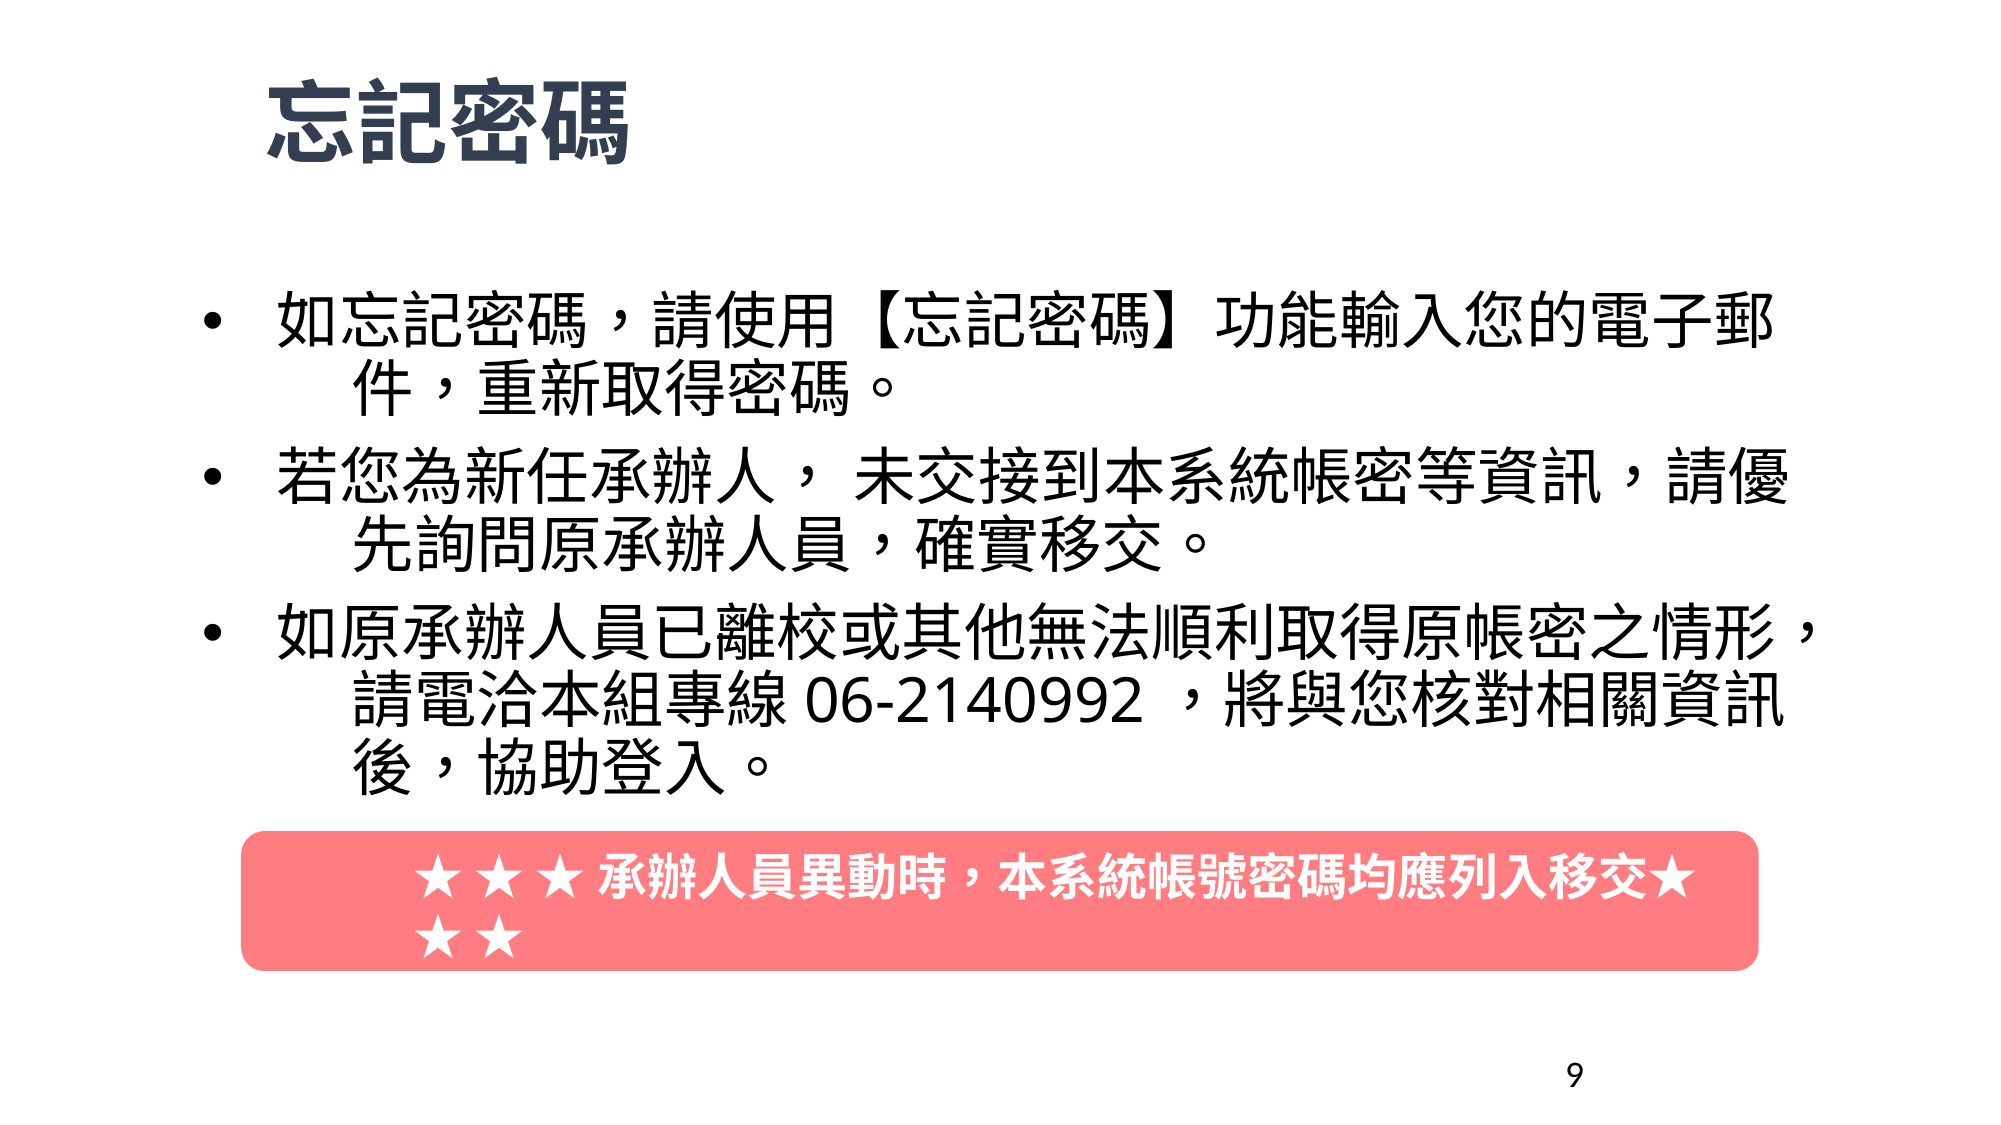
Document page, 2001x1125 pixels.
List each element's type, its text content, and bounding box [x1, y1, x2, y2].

text_box [1550, 1042, 2000, 1103]
text_box 忘記密碼 [250, 58, 647, 183]
text_box ★ ★ ★承辦人員異動時，本系統帳號密碼均應列入移交★ ★ ★ [241, 831, 1759, 972]
subtitle 如忘記密碼，請使用【忘記密碼】功能輸入您的電子郵件，重新取得密碼。 若您為新任承辦人， 未交接到本系統帳密等資訊，請優先詢問原承辦人員，確實移交。 如原承辦人員已離校或其他無法順利取得原帳密之情形，請電洽本組專線06-2140992，將與您核對相關資訊後，協助登入。 [186, 282, 1814, 971]
